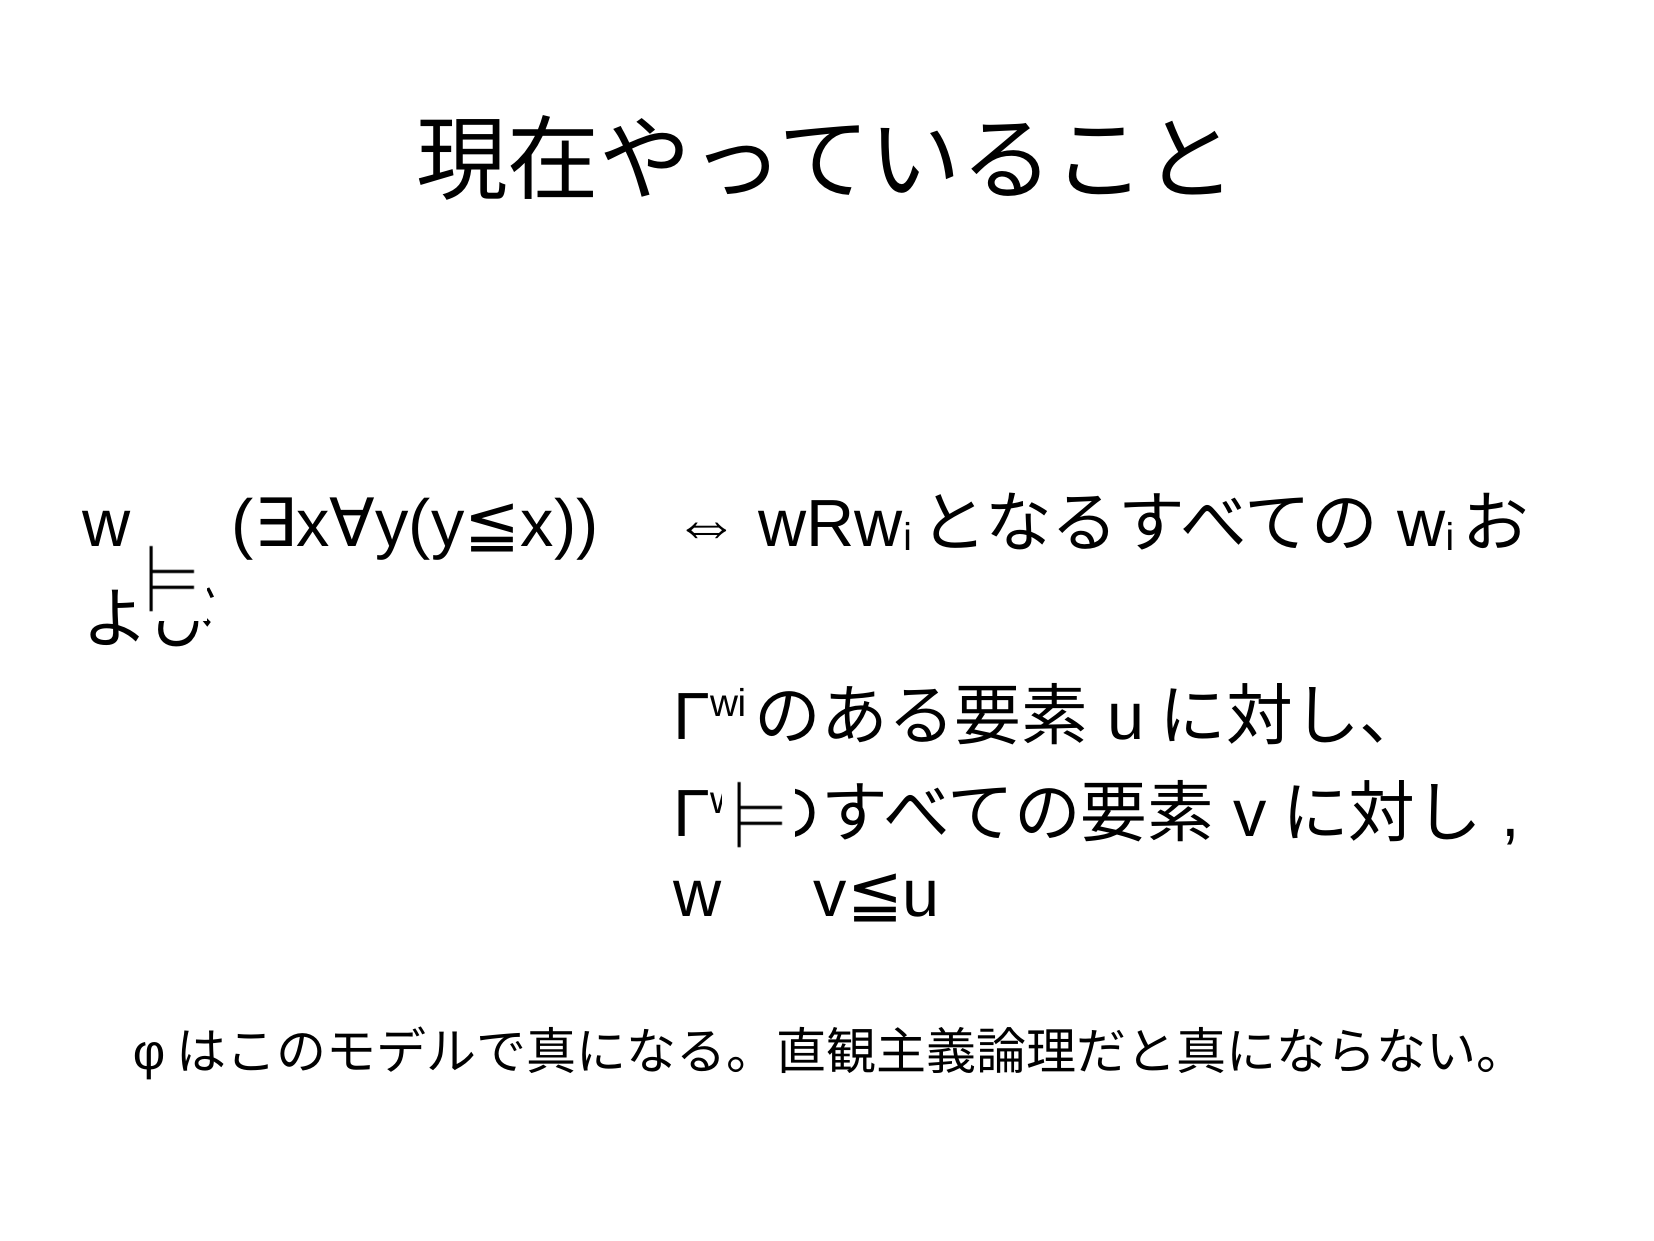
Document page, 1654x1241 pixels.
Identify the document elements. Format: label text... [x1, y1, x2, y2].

picture [722, 776, 795, 857]
title 現在やっていること [82, 56, 1571, 250]
picture [134, 540, 207, 621]
subtitle w (∃x∀y(y≦x)) ⇔ wRwiとなるすべてのwiおよび Γwiのある要素uに対し、 Γwiのすべての要素vに対し, w v≦u [82, 297, 1571, 1102]
text_box φはこのモデルで真になる。直観主義論理だと真にならない。 [118, 1003, 1542, 1086]
